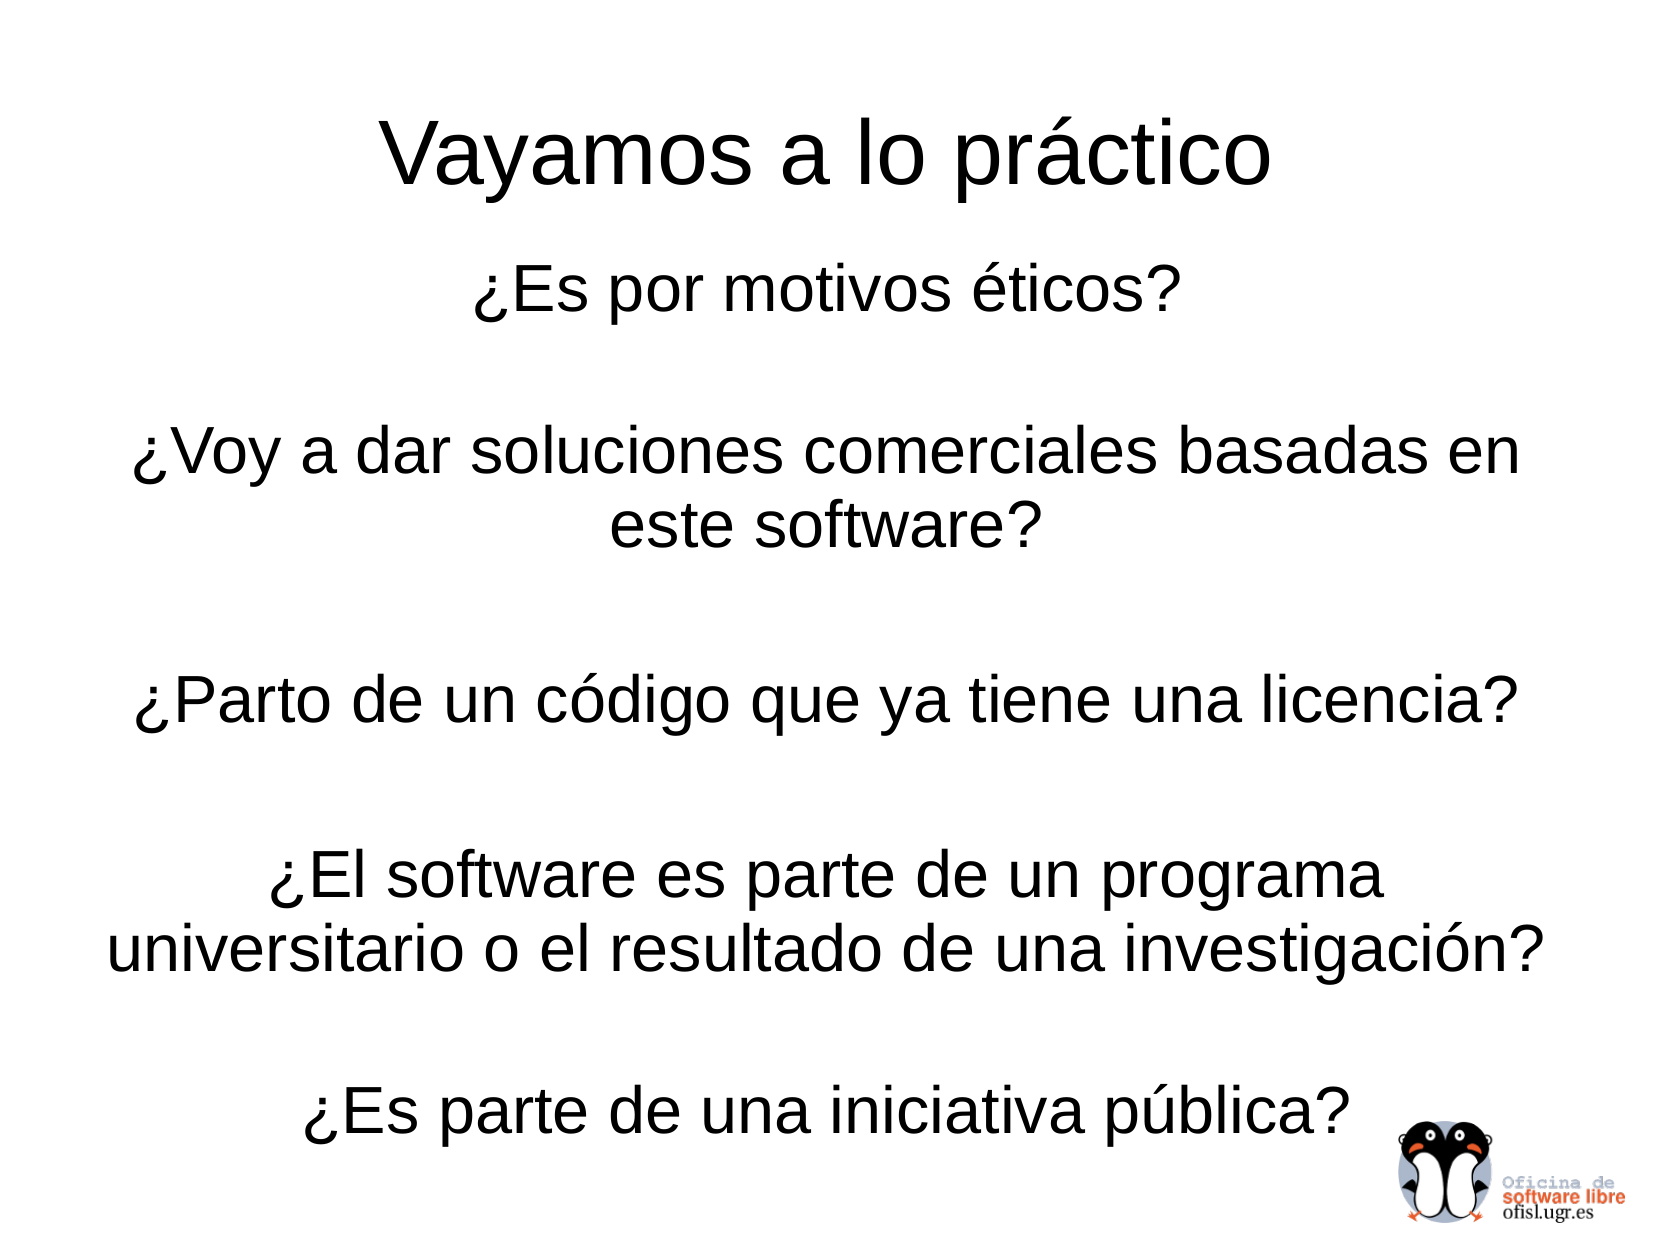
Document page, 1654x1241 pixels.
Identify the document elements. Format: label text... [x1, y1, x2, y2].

picture [1398, 1121, 1625, 1223]
subtitle ¿Es por motivos éticos? ¿Voy a dar soluciones comerciales basadas en este software? ¿Parto de un código que ya tiene una licencia? ¿El software es parte de un programa universitario o el resultado de una investigación? ¿Es parte de una iniciativa pública? [82, 250, 1571, 1149]
title Vayamos a lo práctico [82, 56, 1571, 250]
